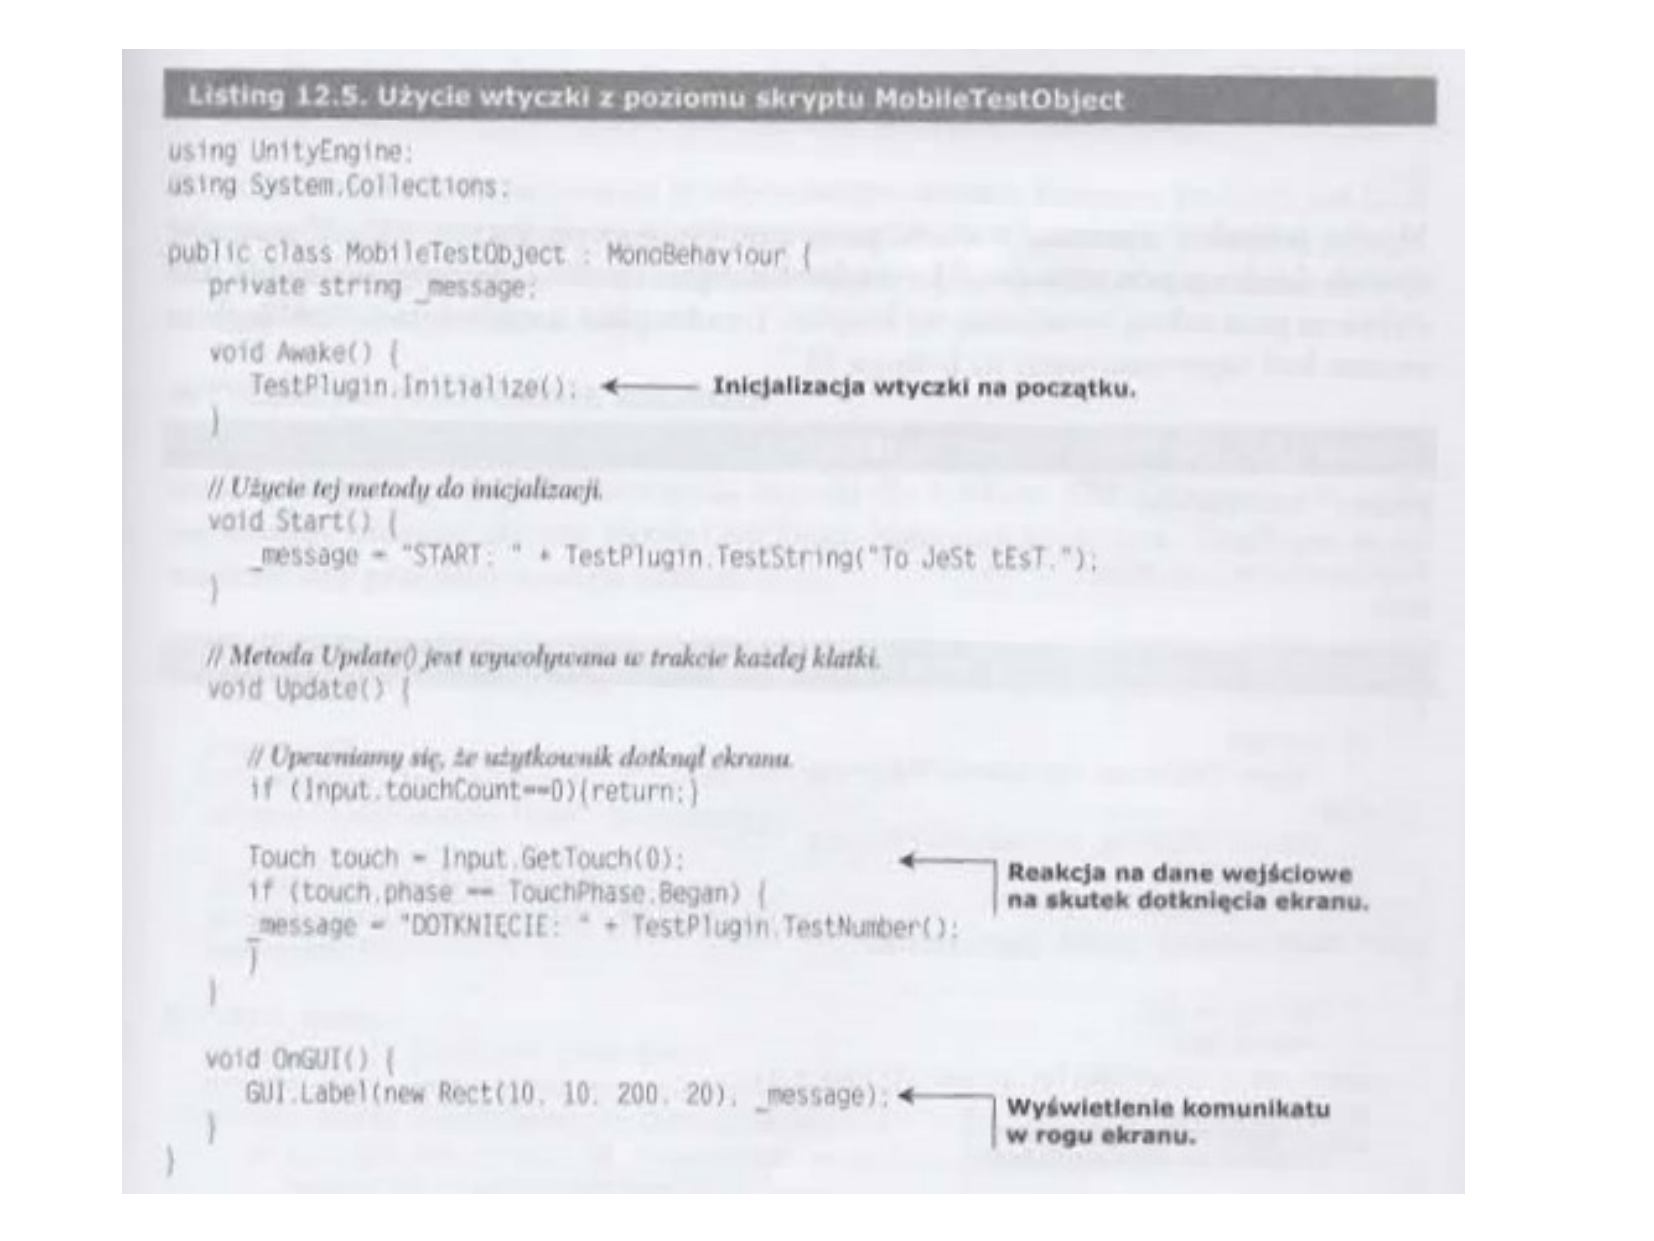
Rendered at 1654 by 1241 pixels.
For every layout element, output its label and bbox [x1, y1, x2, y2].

picture [122, 49, 1465, 1194]
